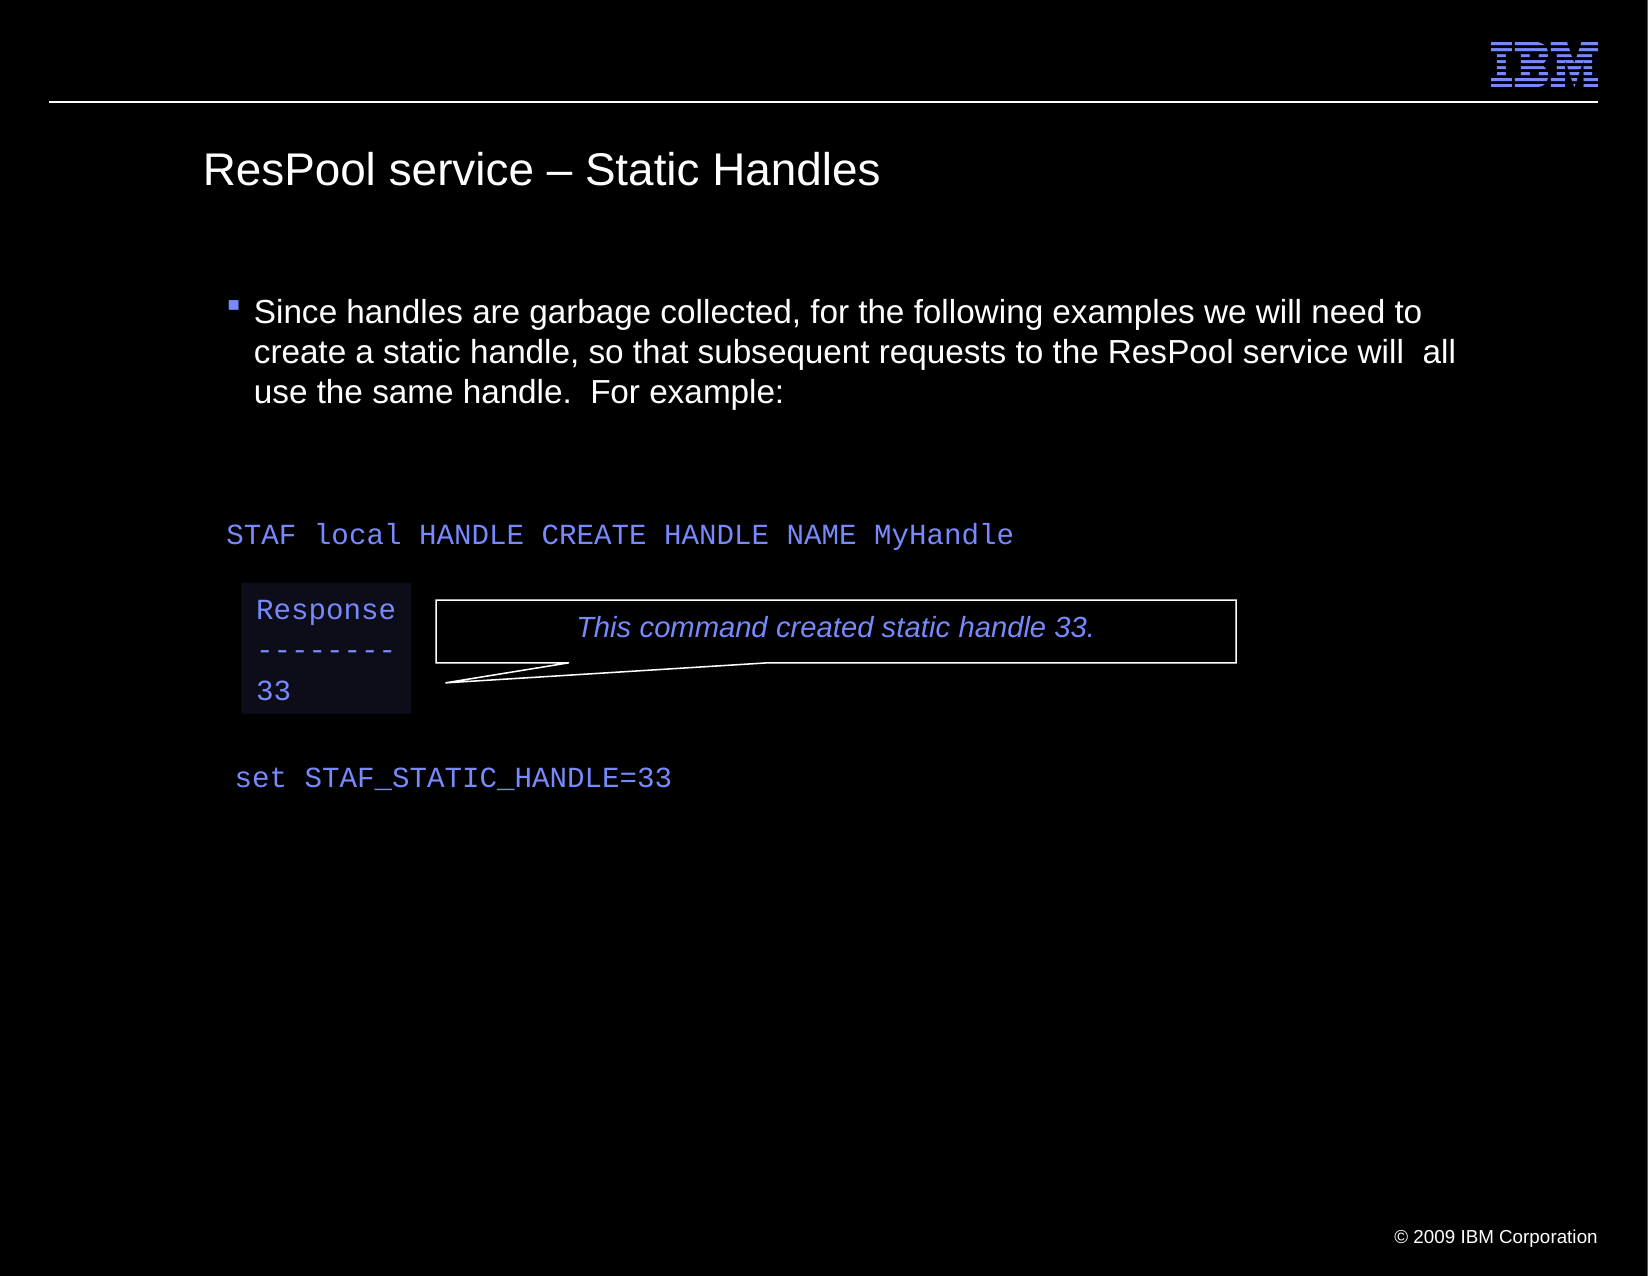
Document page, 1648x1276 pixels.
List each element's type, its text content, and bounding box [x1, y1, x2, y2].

text_box set STAF_STATIC_HANDLE=33 [219, 750, 687, 801]
title ResPool service – Static Handles [186, 137, 1648, 231]
text_box Since handles are garbage collected, for the following examples we will need to create a static handle, so that subsequent requests to the ResPool service will all use the same handle. For example: [211, 282, 1512, 418]
text_box This command created static handle 33. [436, 600, 1237, 683]
text_box Response -------- 33 [241, 582, 412, 714]
text_box STAF local HANDLE CREATE HANDLE NAME MyHandle [226, 515, 1648, 551]
picture [1491, 42, 1598, 87]
